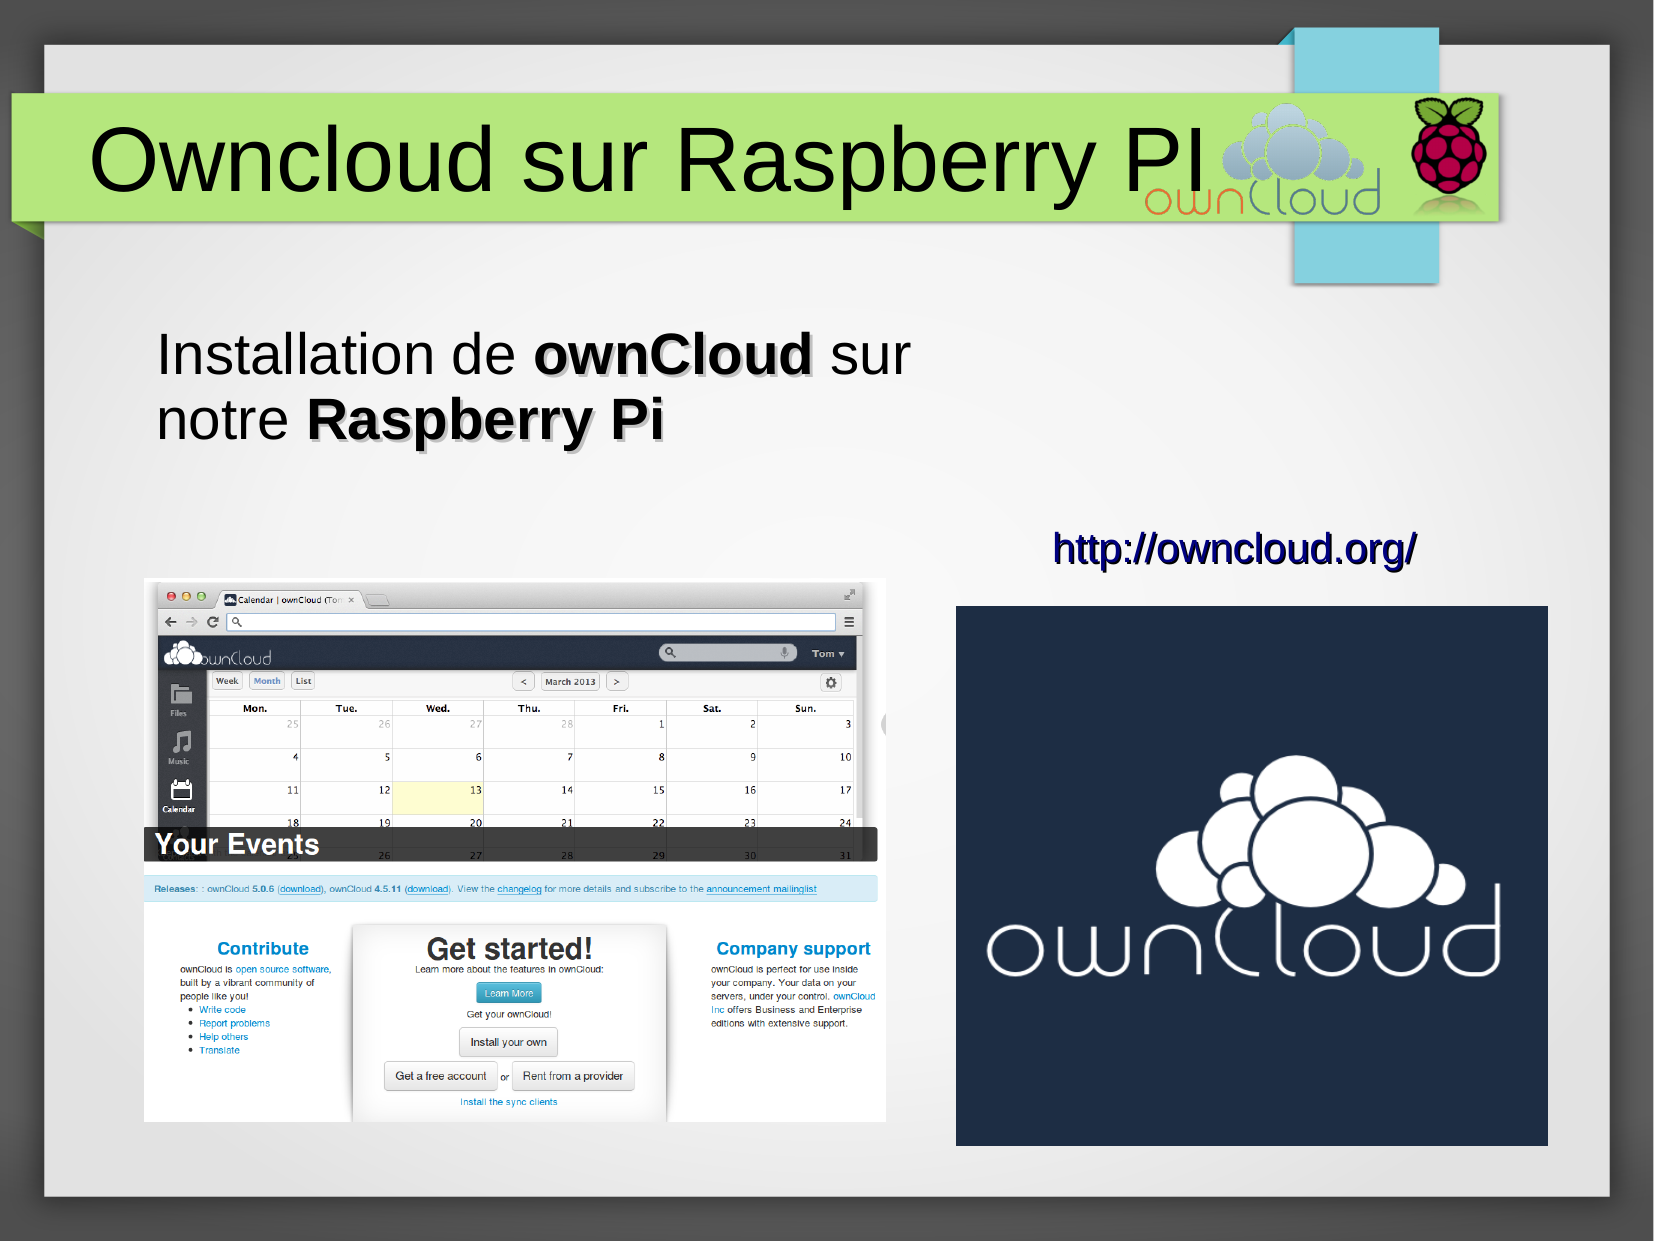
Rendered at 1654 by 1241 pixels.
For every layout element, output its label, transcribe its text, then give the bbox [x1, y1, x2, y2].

picture [0, 0, 1654, 1241]
text_box Installation de ownCloud sur notre Raspberry Pi [141, 314, 934, 544]
title Owncloud sur Raspberry PI [70, 106, 1229, 213]
text_box http://owncloud.org/ [1037, 517, 1453, 579]
